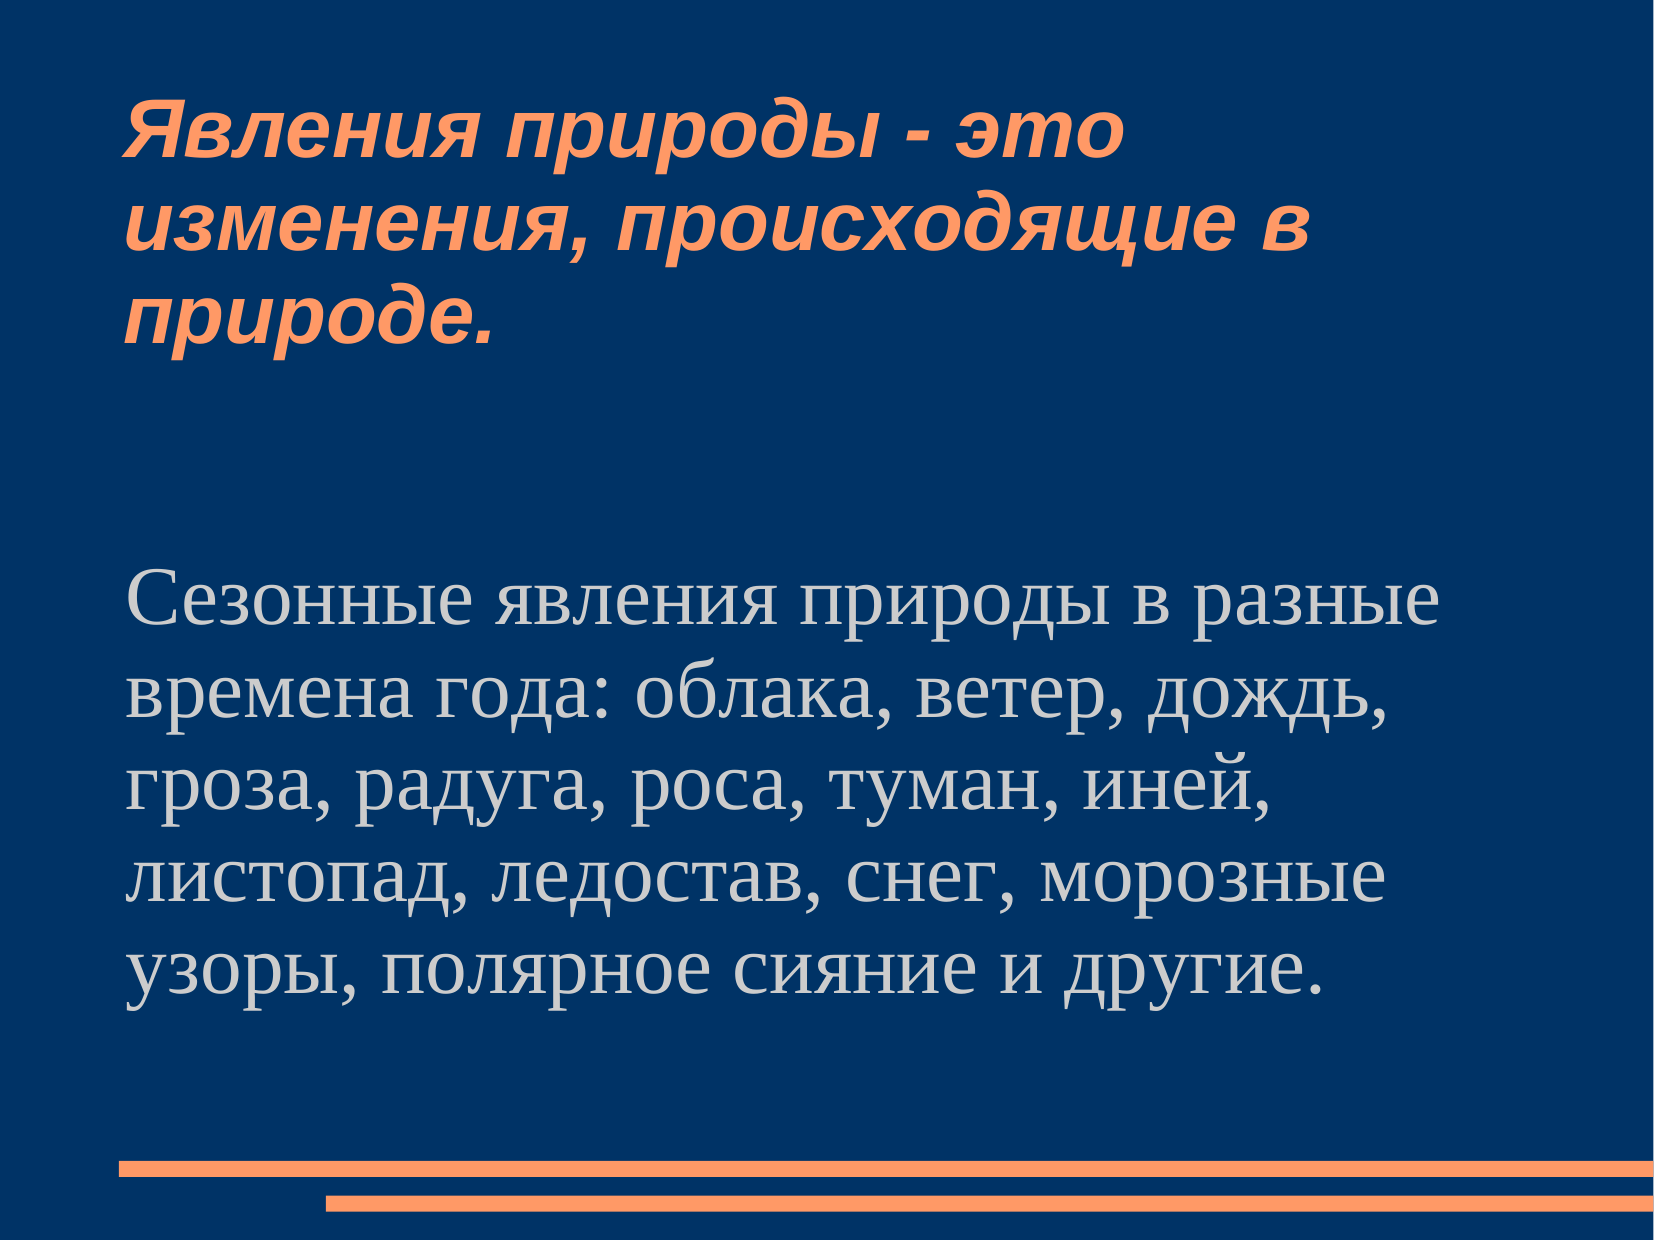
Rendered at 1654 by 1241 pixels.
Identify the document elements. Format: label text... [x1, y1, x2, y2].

title Явления природы - это изменения, происходящие в природе. [123, 29, 1536, 414]
subtitle Сезонные явления природы в разные времена года: облака, ветер, дождь, гроза, радуга, роса, туман, иней, листопад, ледостав, снег, морозные узоры, полярное сияние и другие. [125, 440, 1565, 1123]
